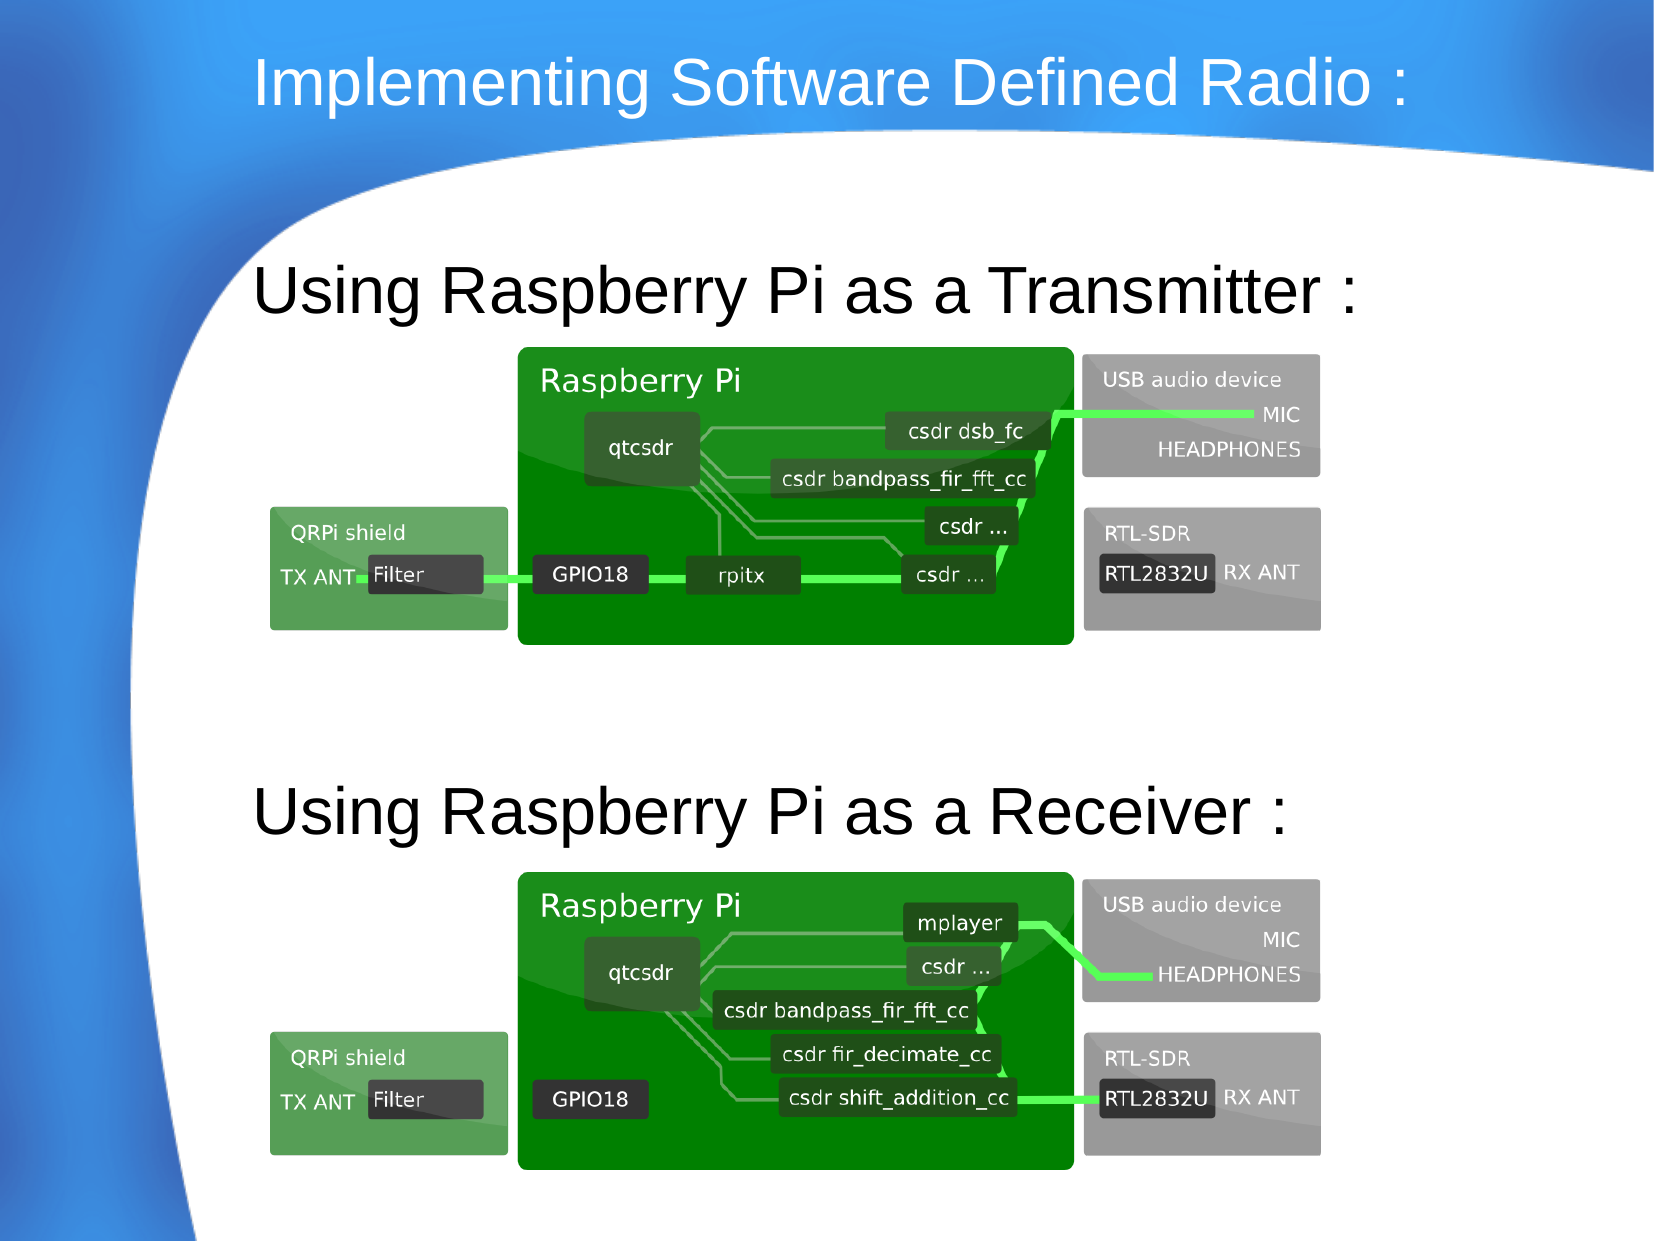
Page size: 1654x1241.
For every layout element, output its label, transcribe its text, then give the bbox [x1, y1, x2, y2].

list Implementing Software Defined Radio : Using Raspberry Pi as a Transmitter : Using Raspberry Pi as a Receiver : [252, 45, 1535, 1171]
picture [0, 0, 1654, 1241]
